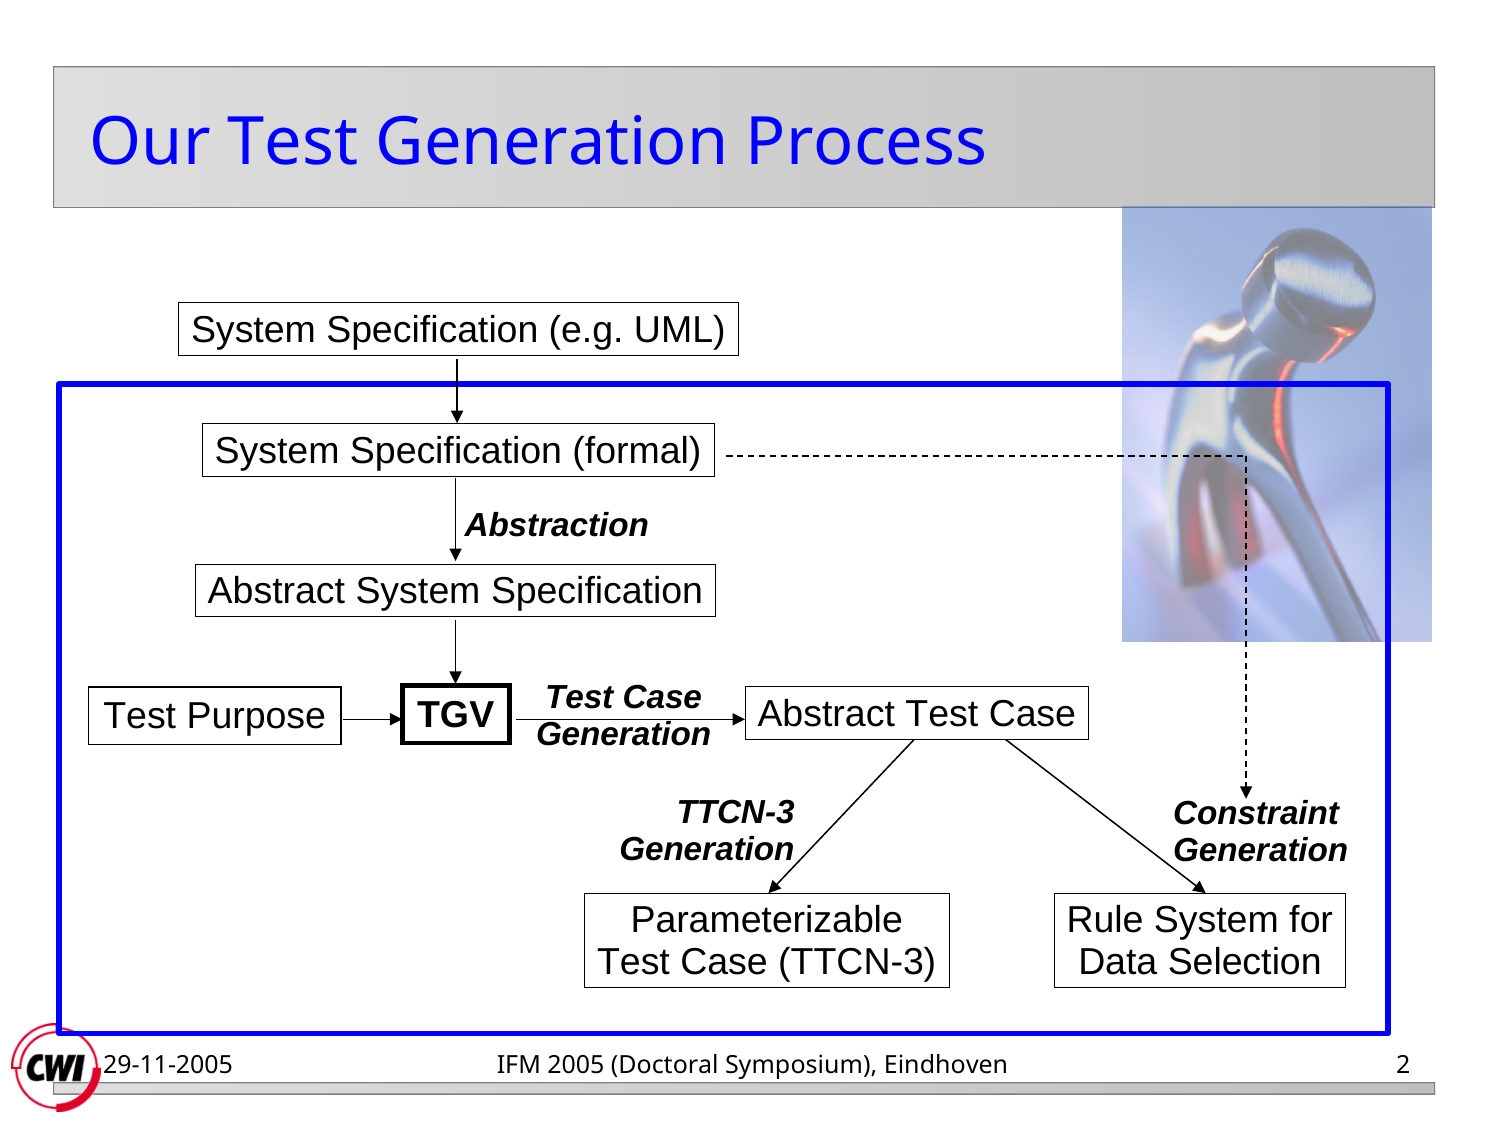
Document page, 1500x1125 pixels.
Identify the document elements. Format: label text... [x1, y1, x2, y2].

text_box TTCN-3 Generation [604, 786, 810, 876]
text_box Abstraction [449, 498, 455, 548]
picture [1122, 387, 1385, 642]
text_box Test Case Generation [521, 671, 727, 761]
text_box System Specification (formal) [202, 423, 715, 477]
picture [1122, 206, 1432, 642]
text_box Test Purpose [88, 686, 341, 745]
text_box TGV [402, 685, 510, 743]
picture [11, 1023, 101, 1112]
title Our Test Generation Process [75, 45, 1426, 233]
text_box Abstract Test Case [745, 686, 1089, 740]
text_box Abstraction [456, 498, 664, 552]
text_box Rule System for Data Selection [1054, 893, 1346, 988]
picture [62, 1023, 101, 1031]
text_box Parameterizable Test Case (TTCN-3) [584, 893, 950, 988]
text_box Constraint Generation [1158, 786, 1364, 877]
text_box Abstract System Specification [195, 564, 716, 617]
text_box System Specification (e.g. UML) [178, 302, 739, 356]
